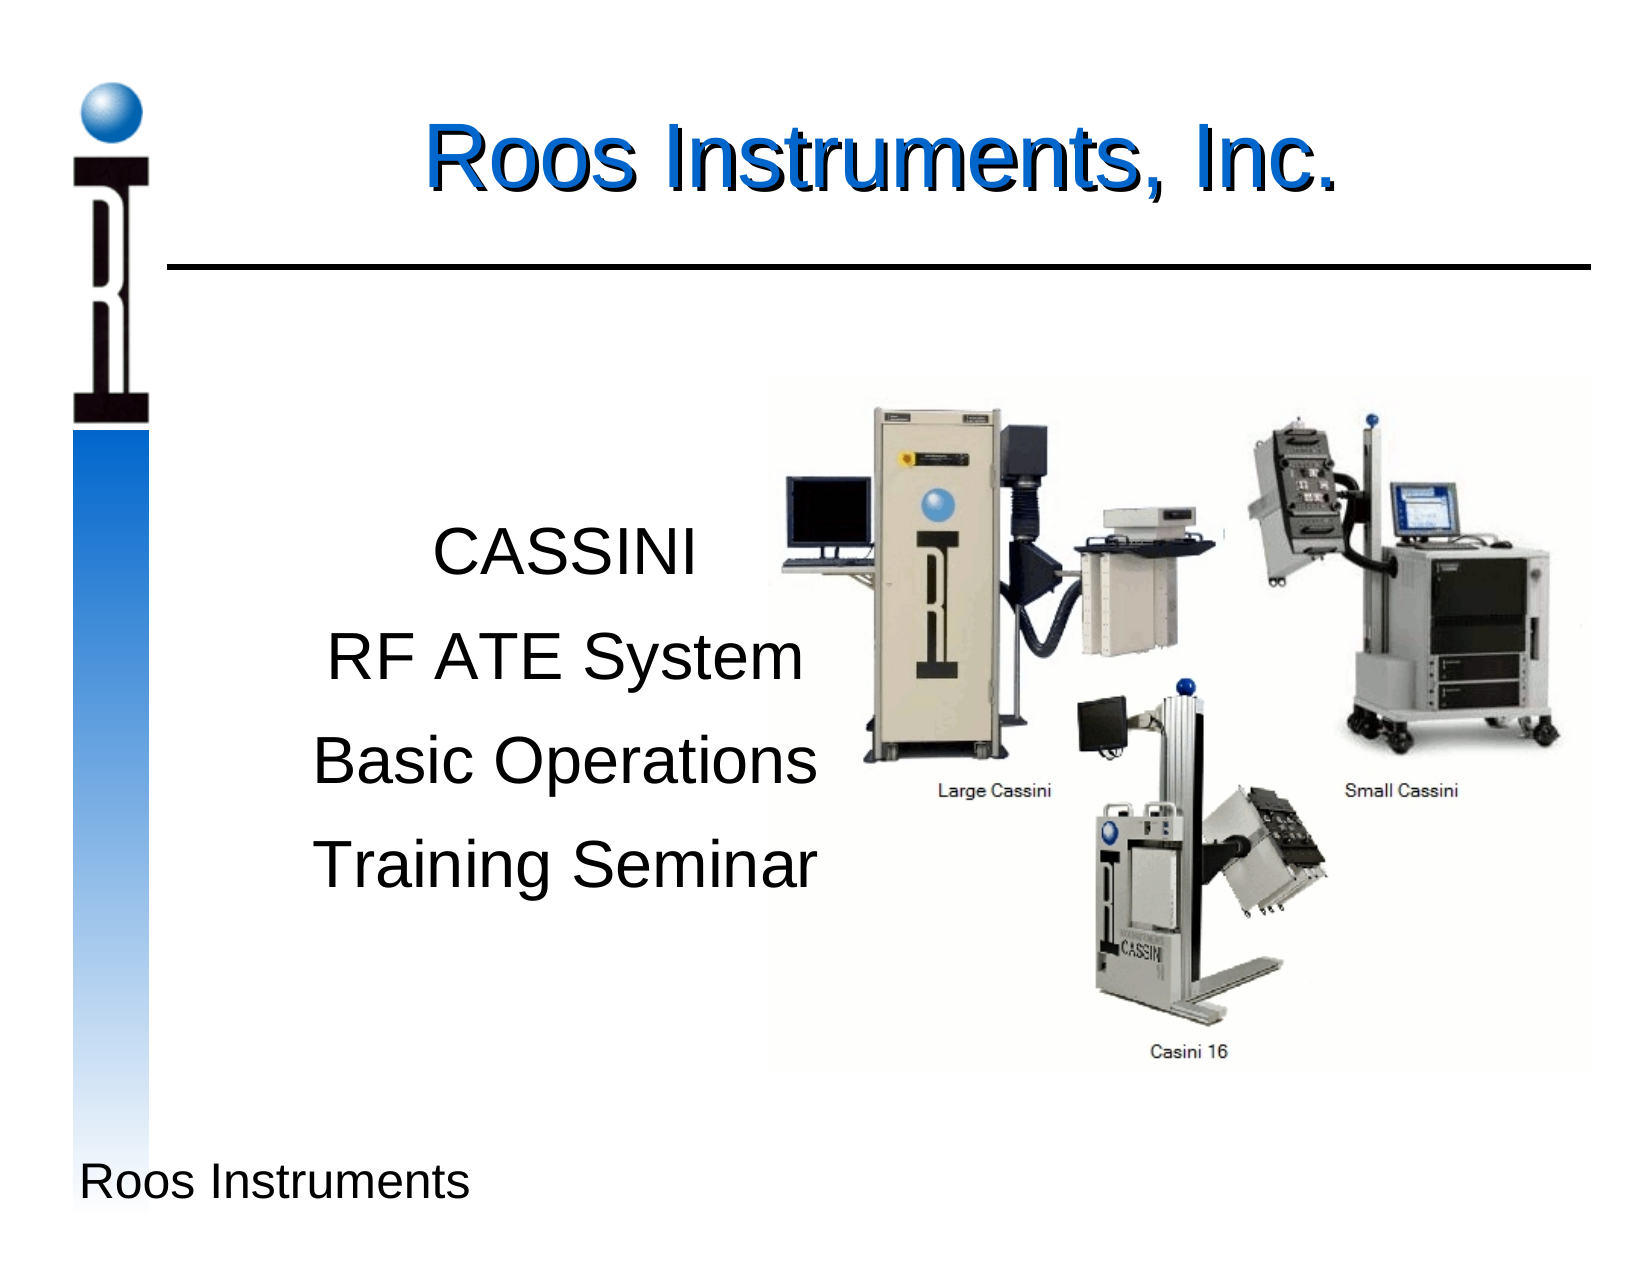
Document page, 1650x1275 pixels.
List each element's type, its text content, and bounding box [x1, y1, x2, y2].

picture [897, 375, 1591, 1072]
picture [69, 78, 154, 430]
title Roos Instruments, Inc. [171, 59, 1591, 253]
list CASSINI RF ATE System Basic Operations Training Seminar [217, 310, 897, 1106]
